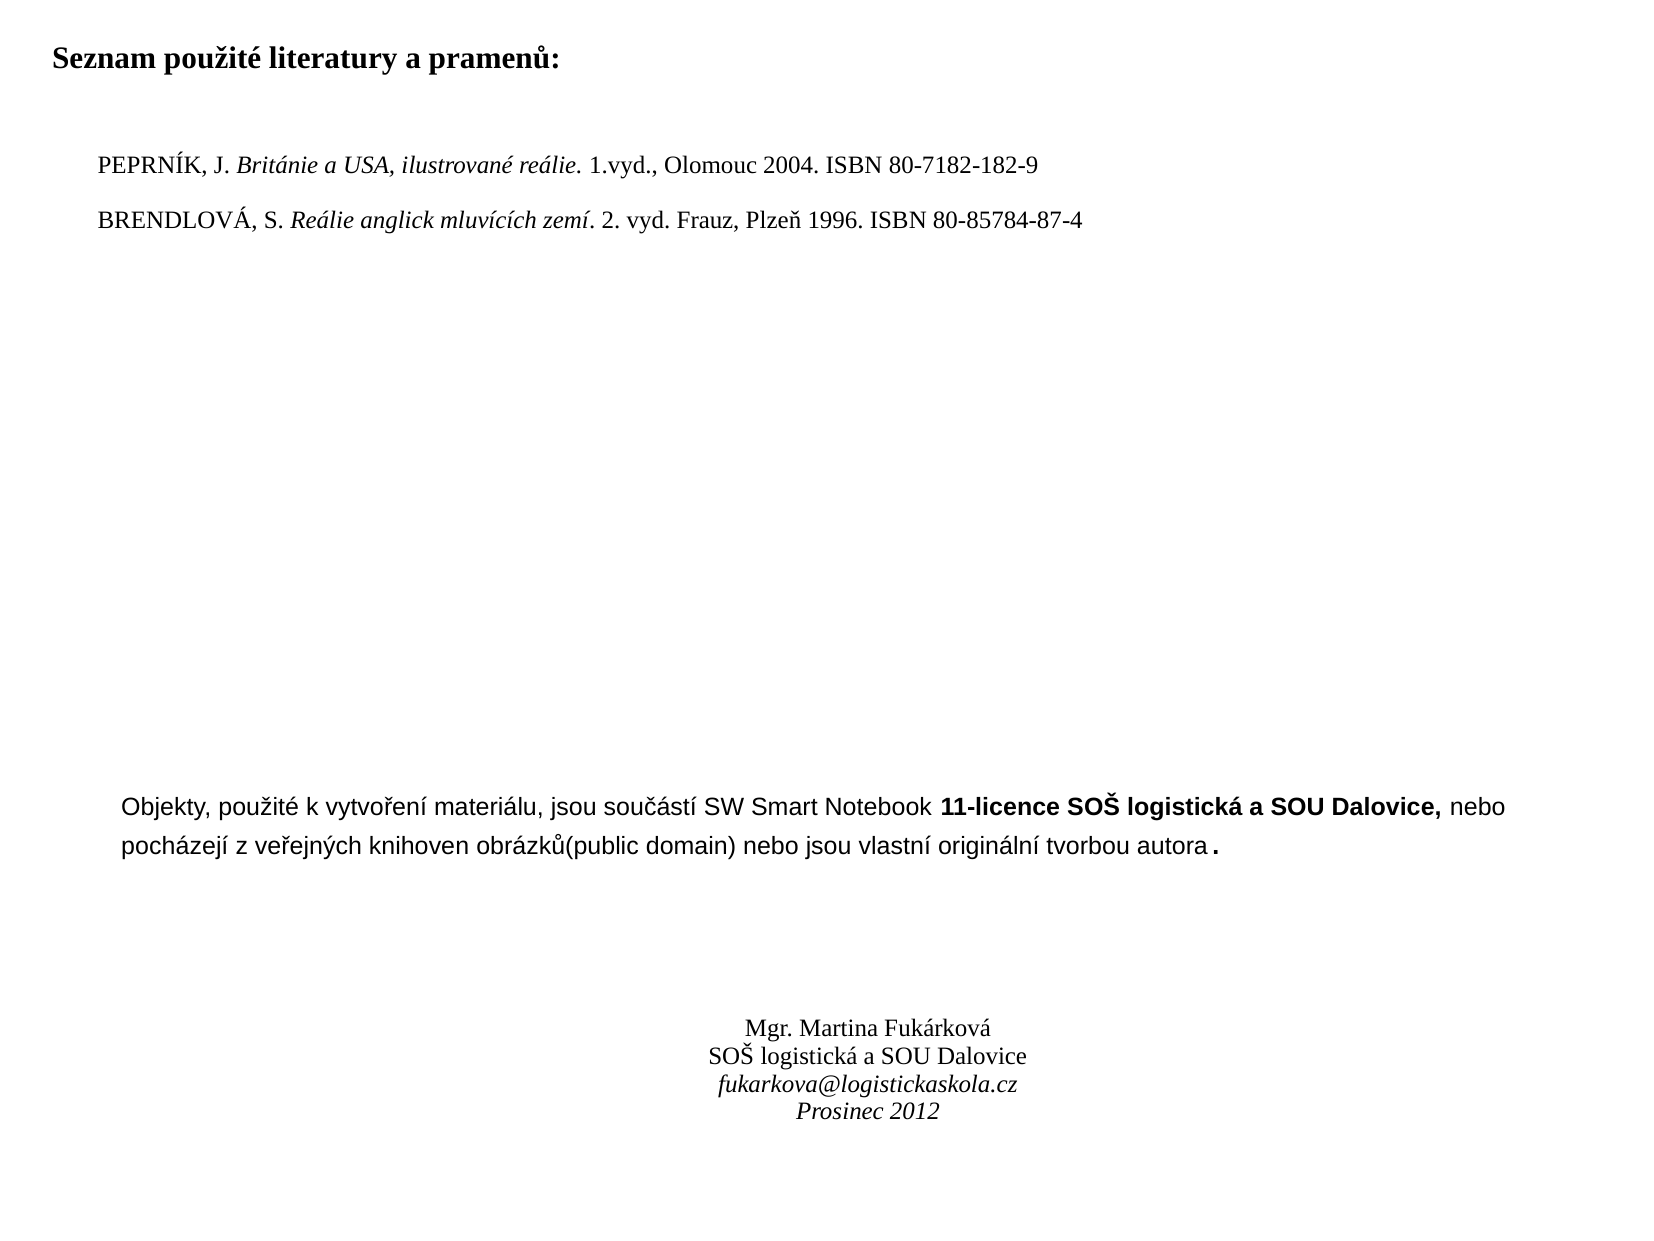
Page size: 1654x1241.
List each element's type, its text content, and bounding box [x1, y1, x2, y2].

text_box PEPRNÍK, J. Británie a USA, ilustrované reálie. 1.vyd., Olomouc 2004. ISBN 80-7182-182-9 BRENDLOVÁ, S. Reálie anglick mluvících zemí. 2. vyd. Frauz, Plzeň 1996. ISBN 80-85784-87-4 [82, 143, 1501, 272]
text_box Objekty, použité k vytvoření materiálu, jsou součástí SW Smart Notebook 11-licence SOŠ logistická a SOU Dalovice, nebo pocházejí z veřejných knihoven obrázků(public domain) nebo jsou vlastní originální tvorbou autora. [106, 785, 1618, 870]
text_box Seznam použité literatury a pramenů: [37, 33, 840, 84]
text_box Mgr. Martina Fukárková SOŠ logistická a SOU Dalovice fukarkova@logistickaskola.cz Prosinec 2012 [545, 1006, 1191, 1135]
